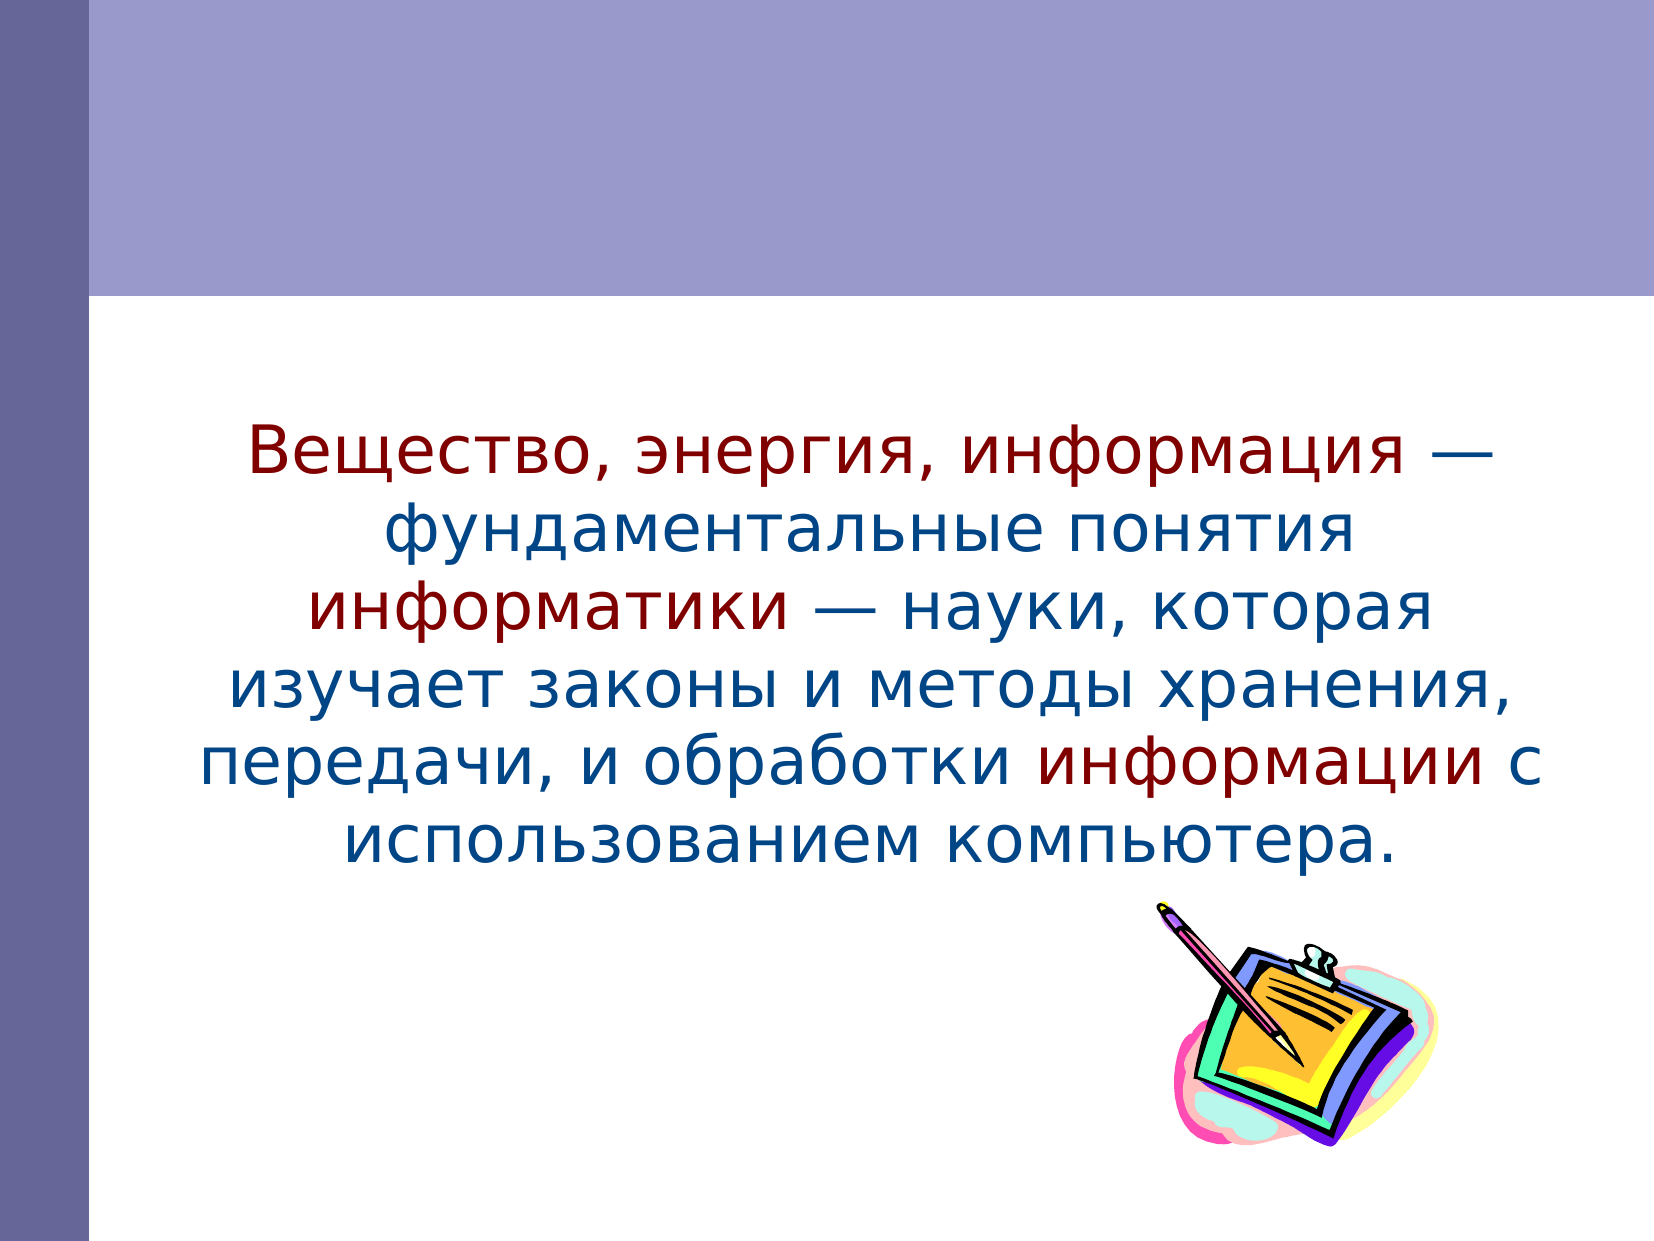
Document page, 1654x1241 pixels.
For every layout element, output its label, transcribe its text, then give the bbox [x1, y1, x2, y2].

text_box Вещество, энергия, информация — фундаментальные понятия информатики — науки, которая изучает законы и методы хранения, передачи, и обработки информации с использованием компьютера. [147, 404, 1595, 886]
picture [1151, 896, 1444, 1152]
